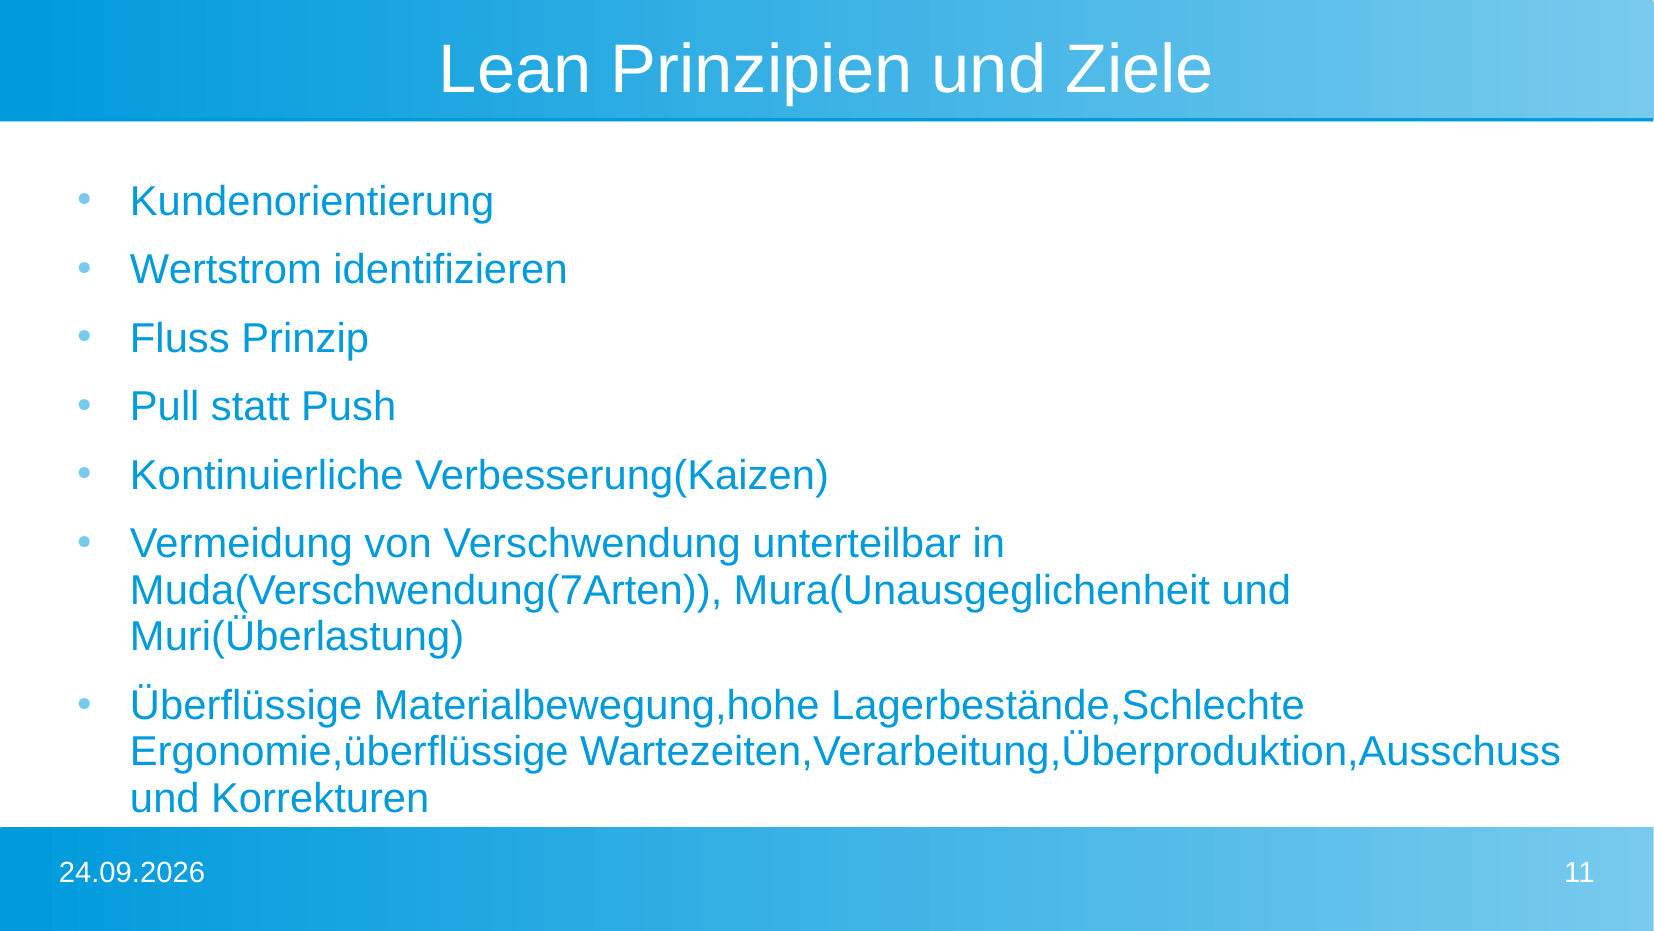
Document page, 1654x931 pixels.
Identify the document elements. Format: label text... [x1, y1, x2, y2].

list Kundenorientierung Wertstrom identifizieren Fluss Prinzip Pull statt Push Kontinuierliche Verbesserung(Kaizen) Vermeidung von Verschwendung unterteilbar in Muda(Verschwendung(7Arten)), Mura(Unausgeglichenheit und Muri(Überlastung) Überflüssige Materialbewegung,hohe Lagerbestände,Schlechte Ergonomie,überflüssige Wartezeiten,Verarbeitung,Überproduktion,Ausschuss und Korrekturen [59, 177, 1595, 768]
title Lean Prinzipien und Ziele [59, 29, 1595, 108]
